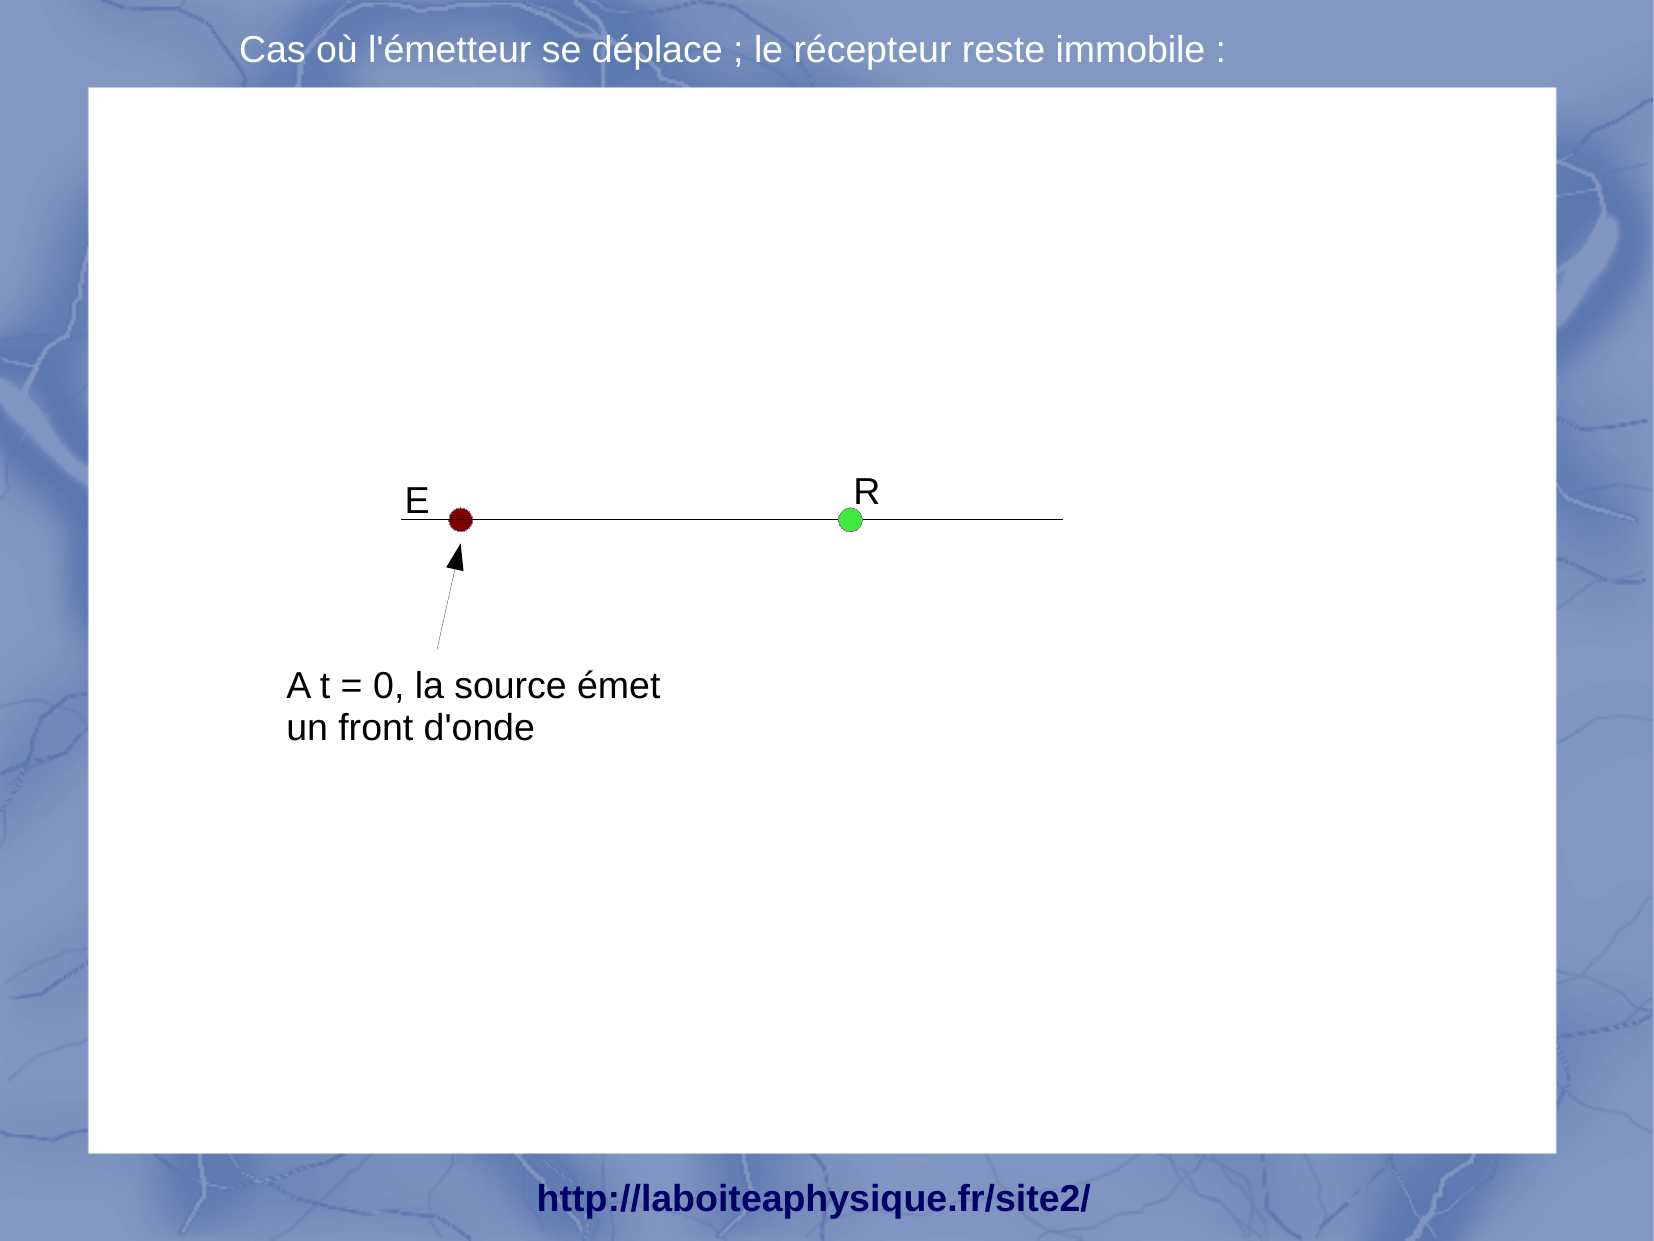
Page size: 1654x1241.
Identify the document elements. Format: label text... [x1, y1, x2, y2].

text_box Cas où l'émetteur se déplace ; le récepteur reste immobile : [224, 21, 1465, 79]
text_box [448, 520, 473, 532]
text_box A t = 0, la source émet un front d'onde [271, 657, 697, 756]
text_box [448, 507, 473, 519]
text_box [838, 507, 863, 532]
text_box E [389, 472, 438, 530]
picture [0, 0, 1654, 1241]
text_box http://laboiteaphysique.fr/site2/ [527, 1170, 1112, 1241]
text_box R [838, 462, 886, 520]
